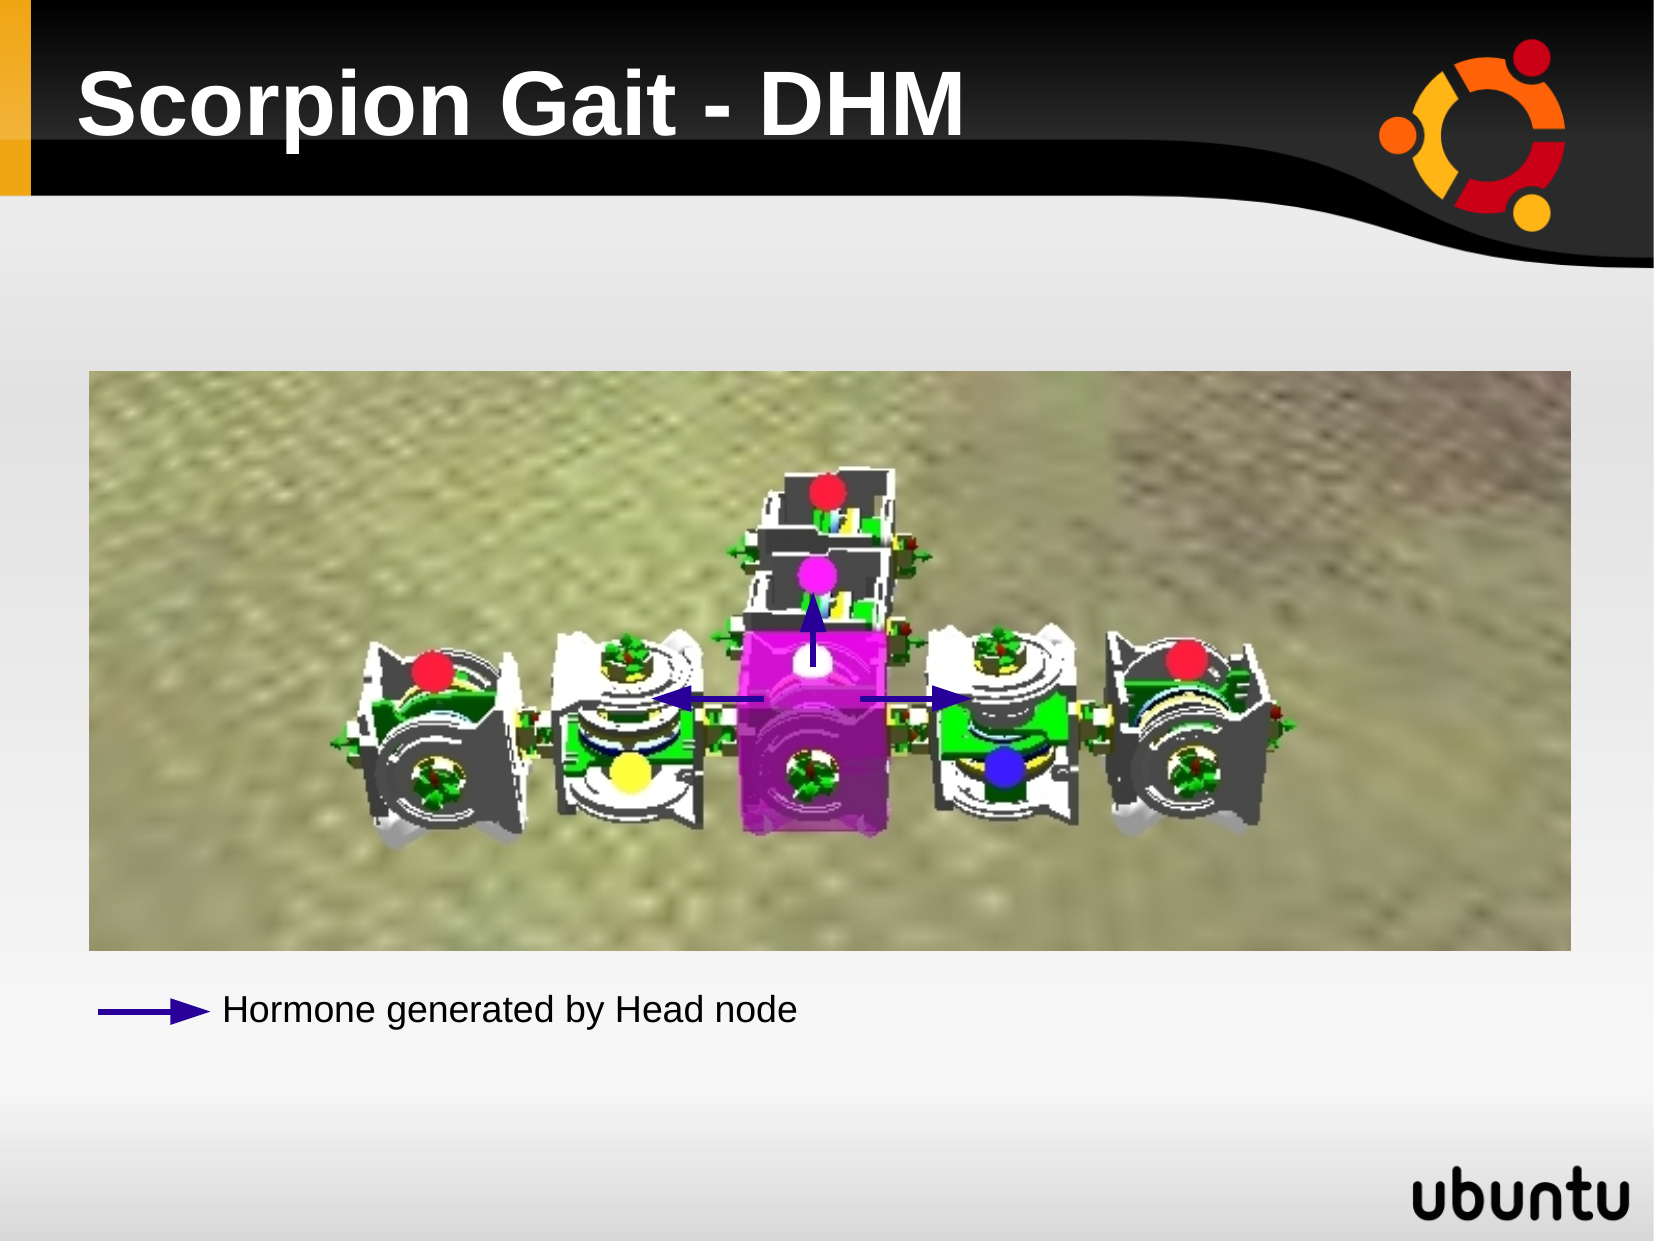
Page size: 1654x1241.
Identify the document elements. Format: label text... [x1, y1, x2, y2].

text_box Hormone generated by Head node [207, 980, 920, 1038]
title Scorpion Gait - DHM [76, 7, 1565, 200]
picture [0, 0, 1654, 1241]
